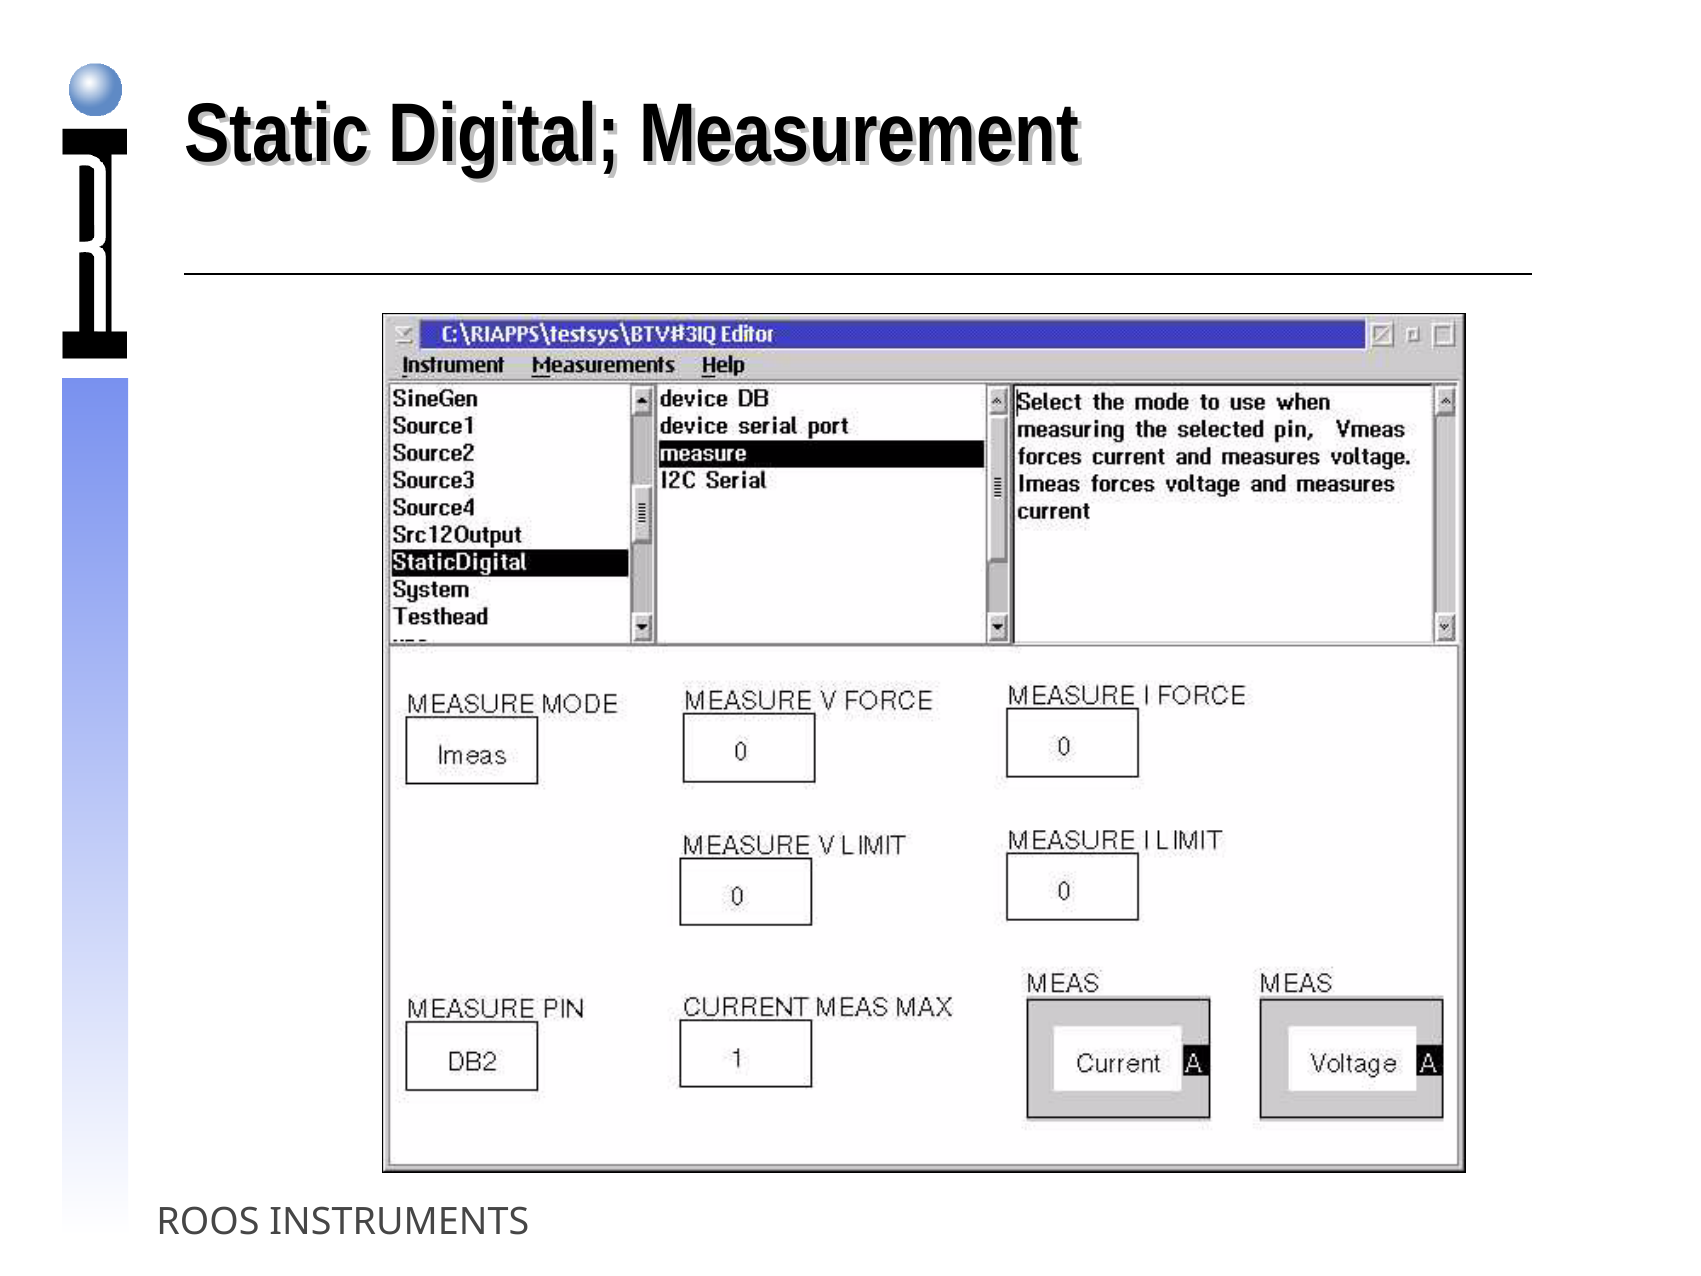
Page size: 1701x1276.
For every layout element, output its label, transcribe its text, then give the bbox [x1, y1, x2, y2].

picture [382, 313, 1466, 1173]
text_box Static Digital; Measurement [184, 92, 1539, 268]
